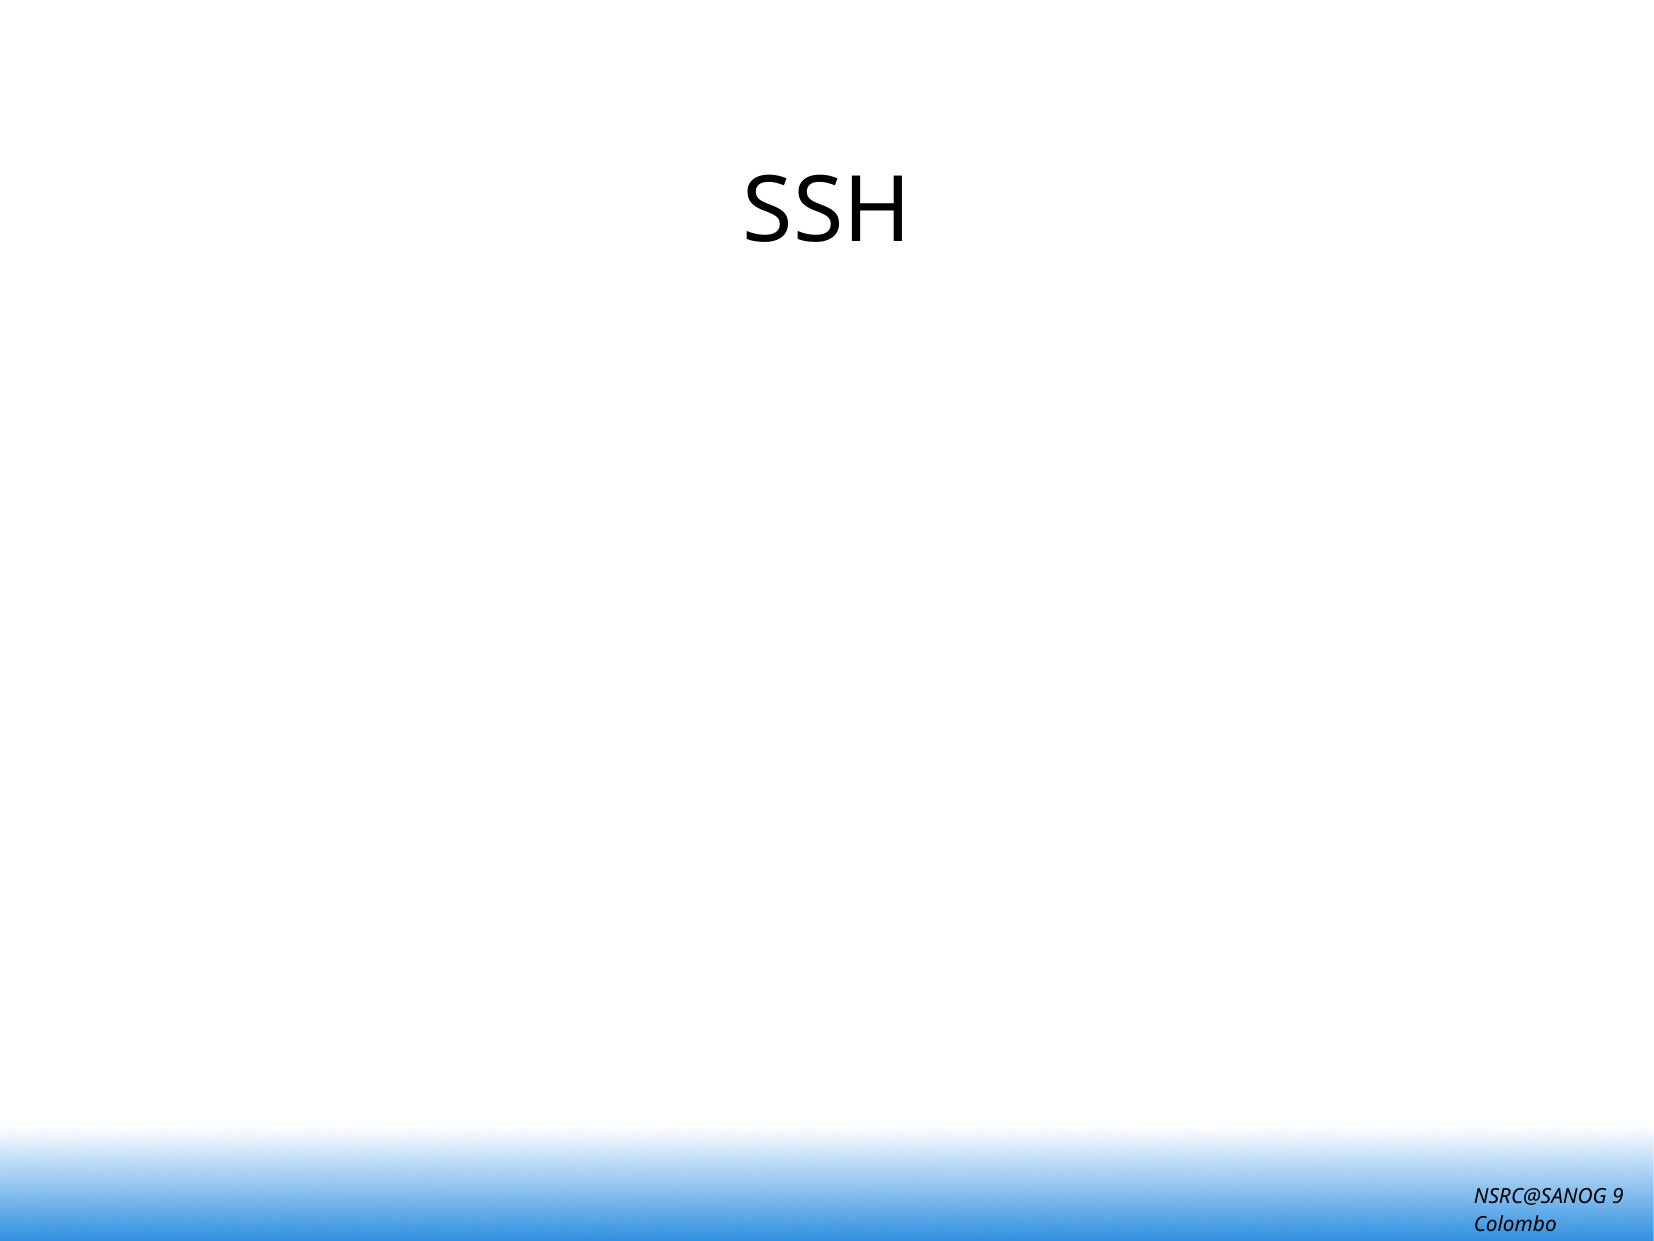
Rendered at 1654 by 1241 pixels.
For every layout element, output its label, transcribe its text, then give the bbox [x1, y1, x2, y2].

picture [0, 1124, 1654, 1241]
title SSH [121, 102, 1534, 310]
